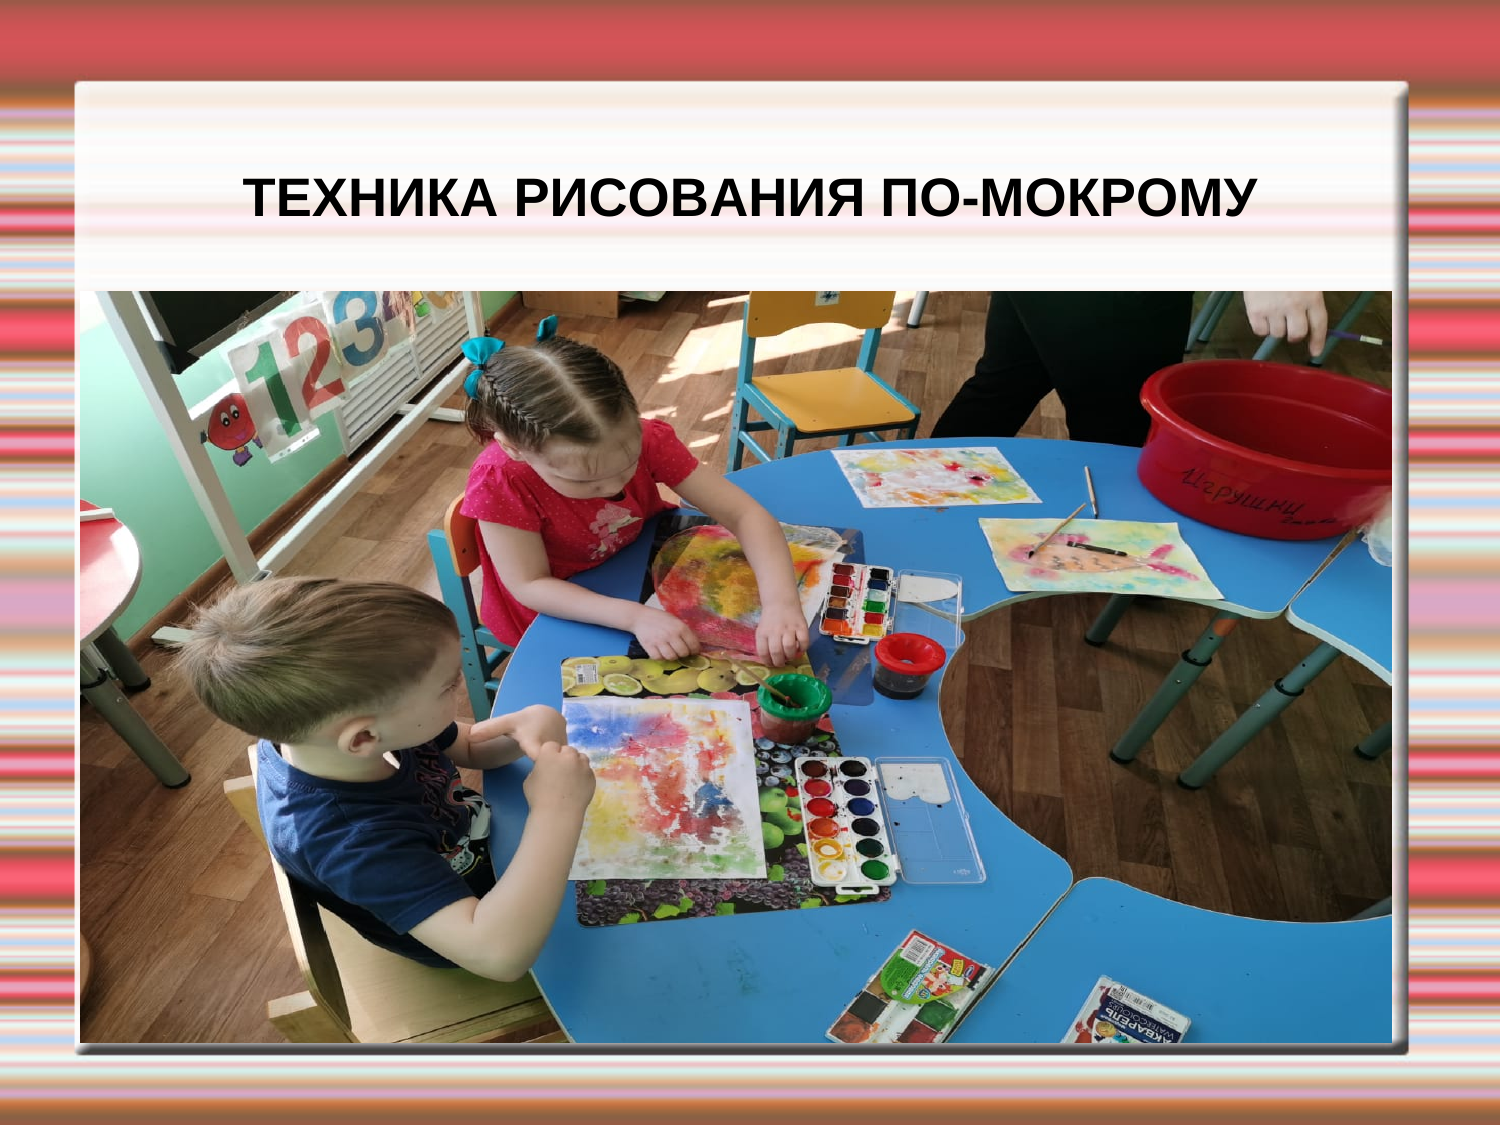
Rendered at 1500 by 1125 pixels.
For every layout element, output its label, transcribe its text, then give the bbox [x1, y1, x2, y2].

title ТЕХНИКА РИСОВАНИЯ ПО-МОКРОМУ [110, 104, 1392, 291]
picture [0, 0, 1500, 1125]
